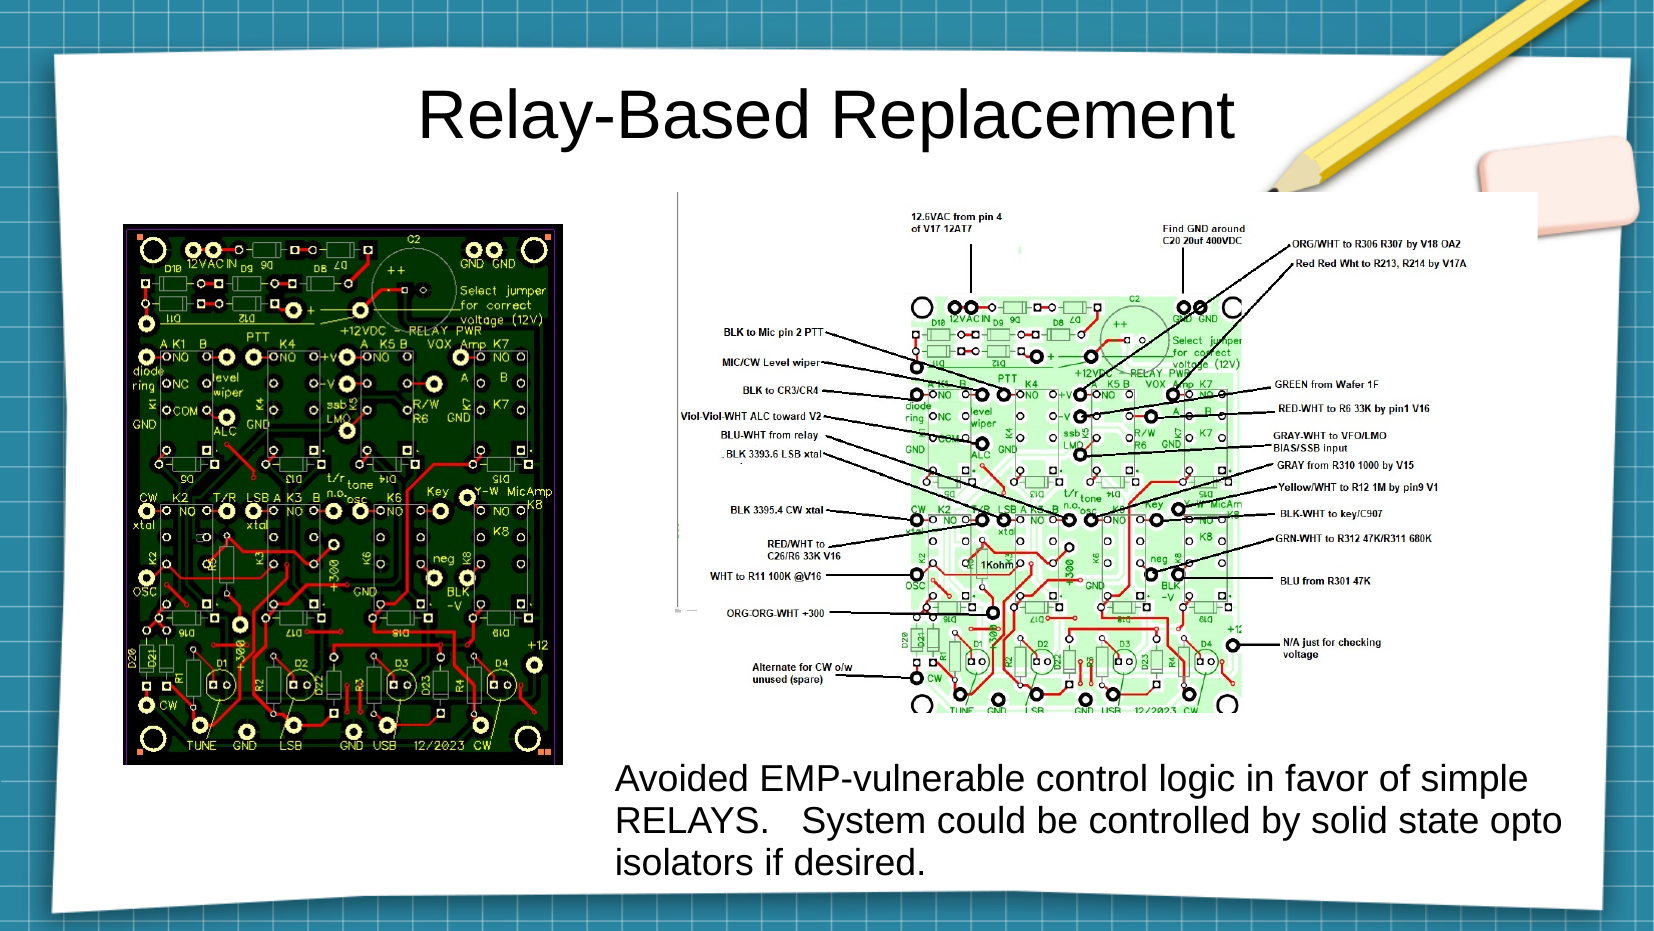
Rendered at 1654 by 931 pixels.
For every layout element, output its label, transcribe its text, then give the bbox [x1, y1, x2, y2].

picture [0, 0, 1654, 931]
text_box Avoided EMP-vulnerable control logic in favor of simple RELAYS. System could be controlled by solid state opto isolators if desired. [600, 750, 1613, 891]
title Relay-Based Replacement [82, 37, 1571, 193]
